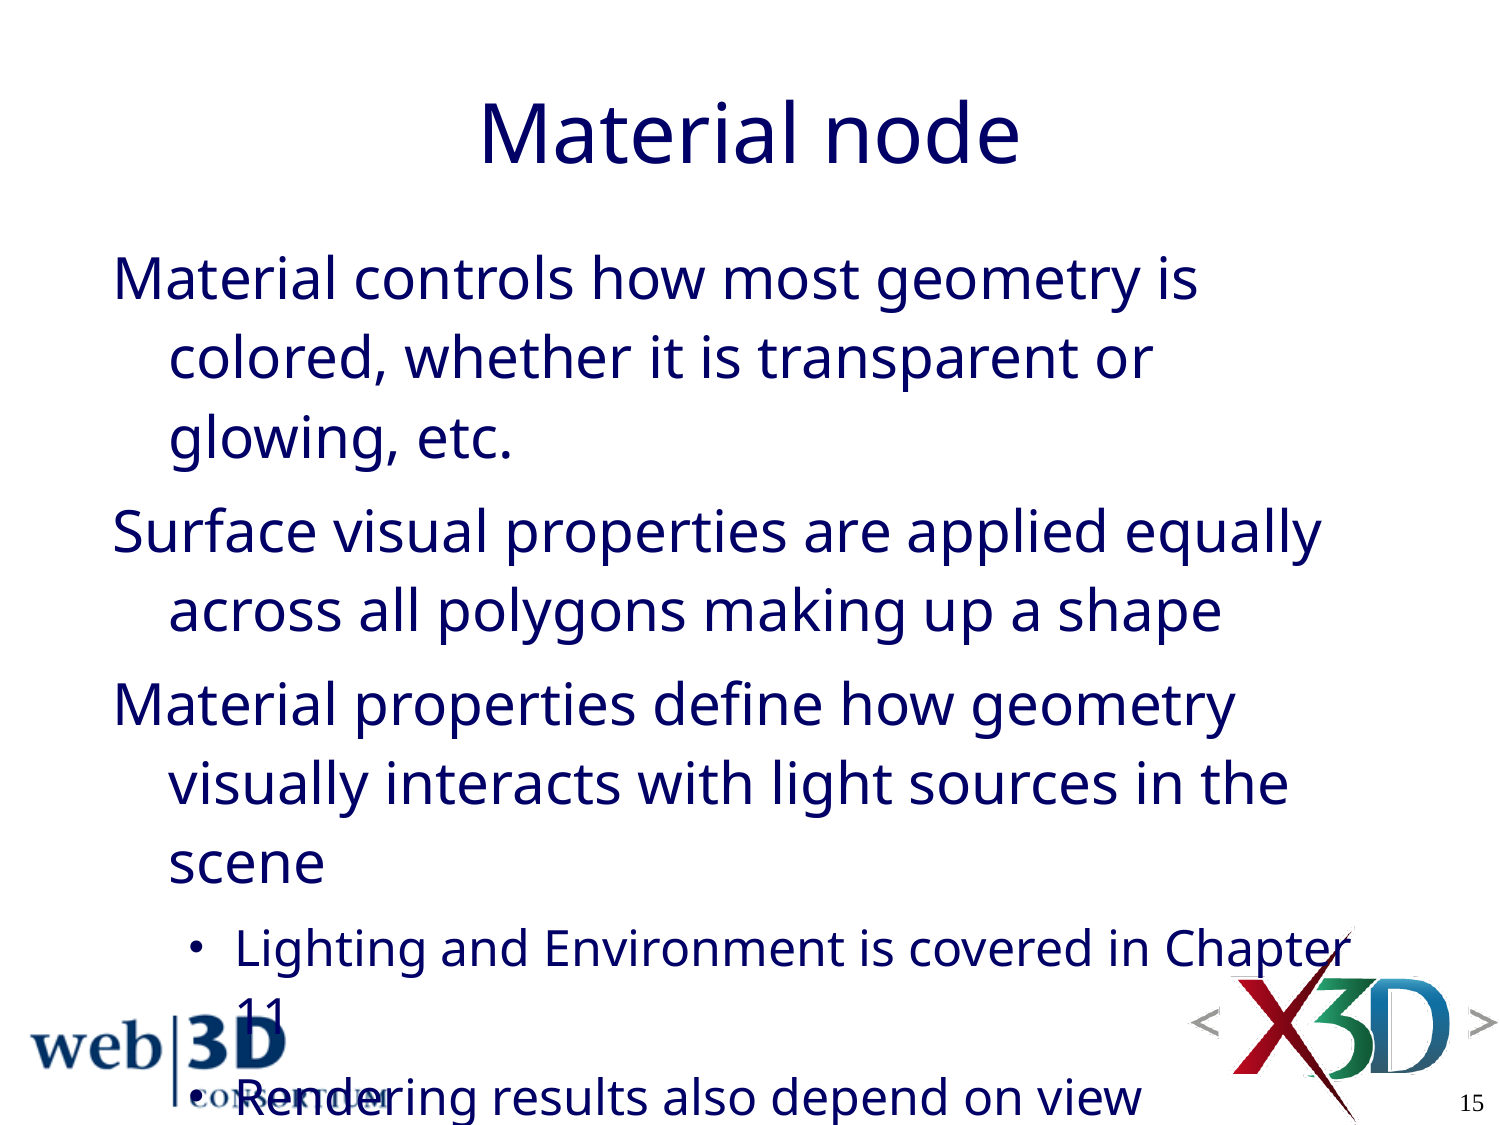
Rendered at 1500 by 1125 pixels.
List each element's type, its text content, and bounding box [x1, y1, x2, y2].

picture [1187, 926, 1500, 1125]
title Material node [112, 37, 1388, 226]
picture [12, 998, 413, 1118]
list Material controls how most geometry is colored, whether it is transparent or glowing, etc. Surface visual properties are applied equally across all polygons making up a shape Material properties define how geometry visually interacts with light sources in the scene Lighting and Environment is covered in Chapter 11 Rendering results also depend on view perspective Material is an important node to master [112, 237, 1388, 986]
